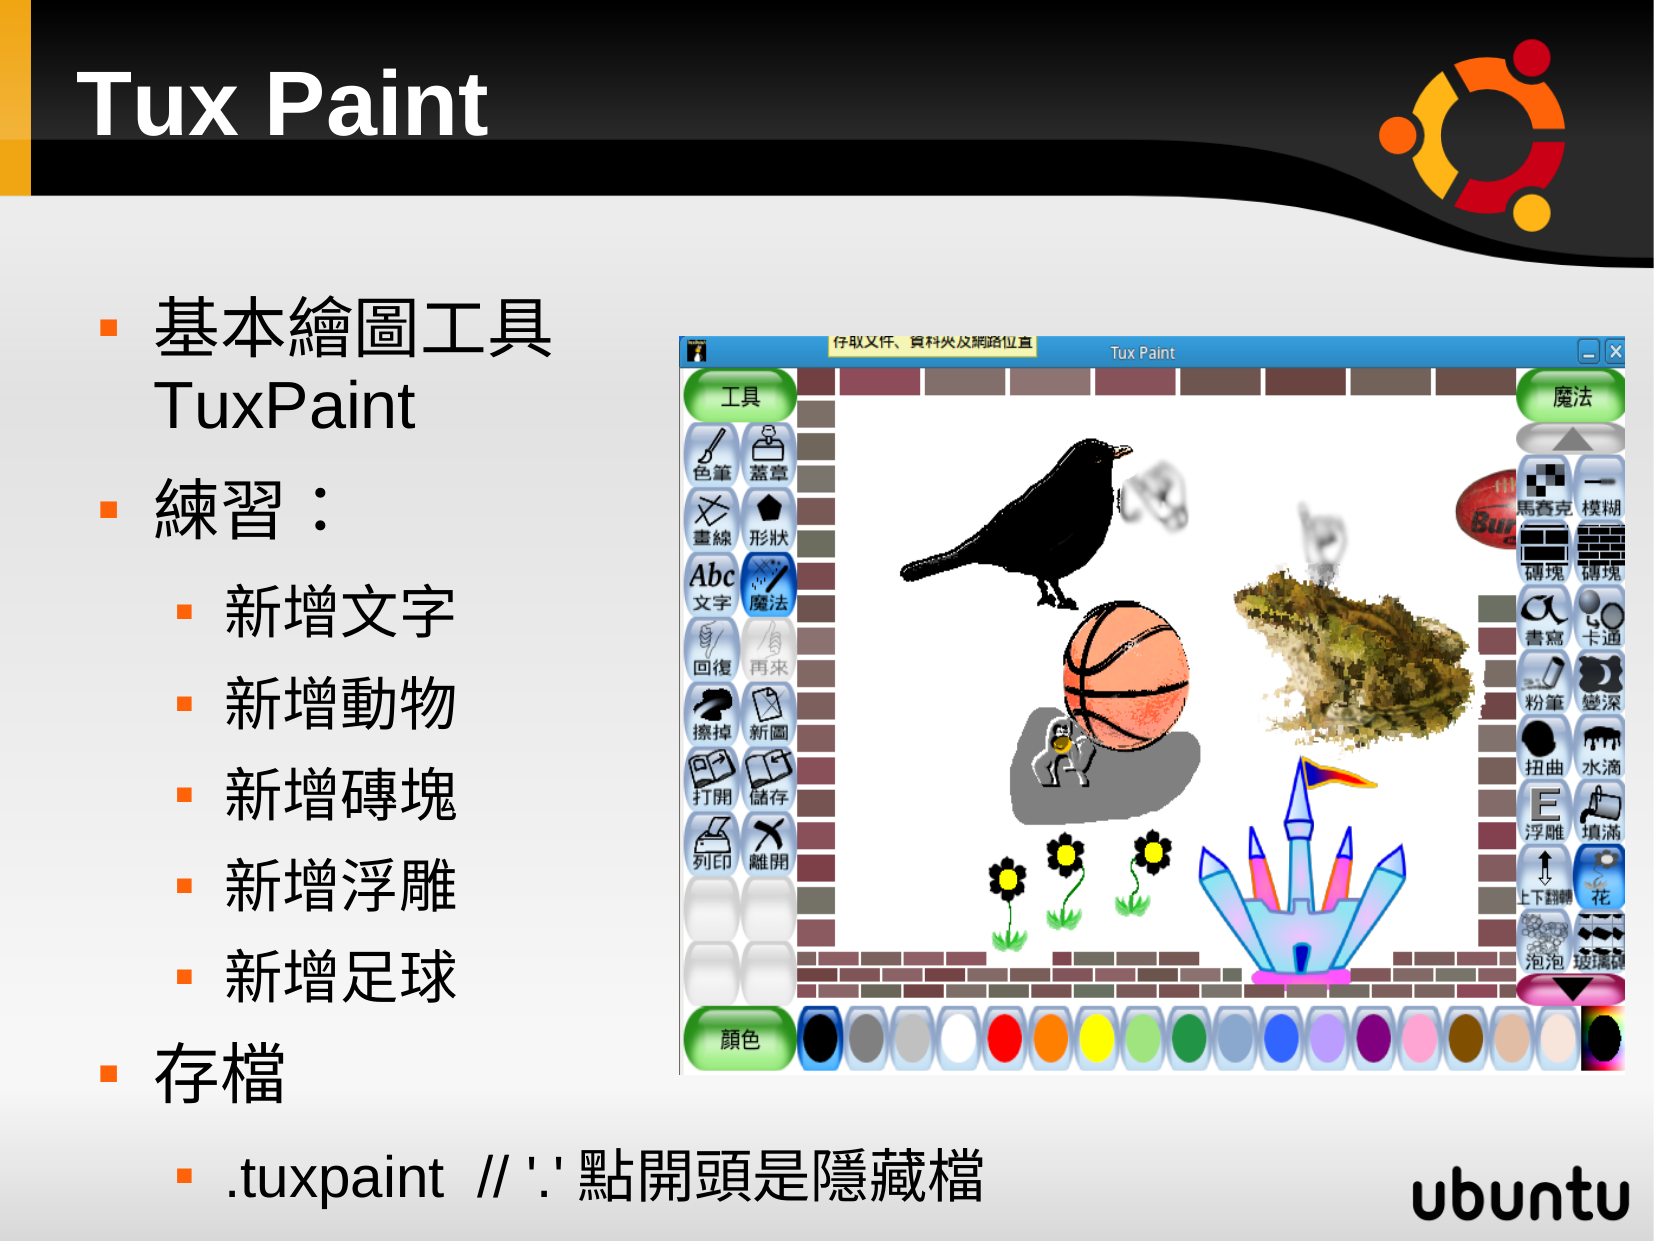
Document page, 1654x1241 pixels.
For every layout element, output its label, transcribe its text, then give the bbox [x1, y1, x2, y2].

title Tux Paint [76, 0, 1565, 208]
picture [0, 0, 1654, 1241]
list 基本繪圖工具 TuxPaint 練習： 新增文字 新增動物 新增磚塊 新增浮雕 新增足球 存檔 .tuxpaint // '.'點開頭是隱藏檔 [82, 290, 1211, 1212]
